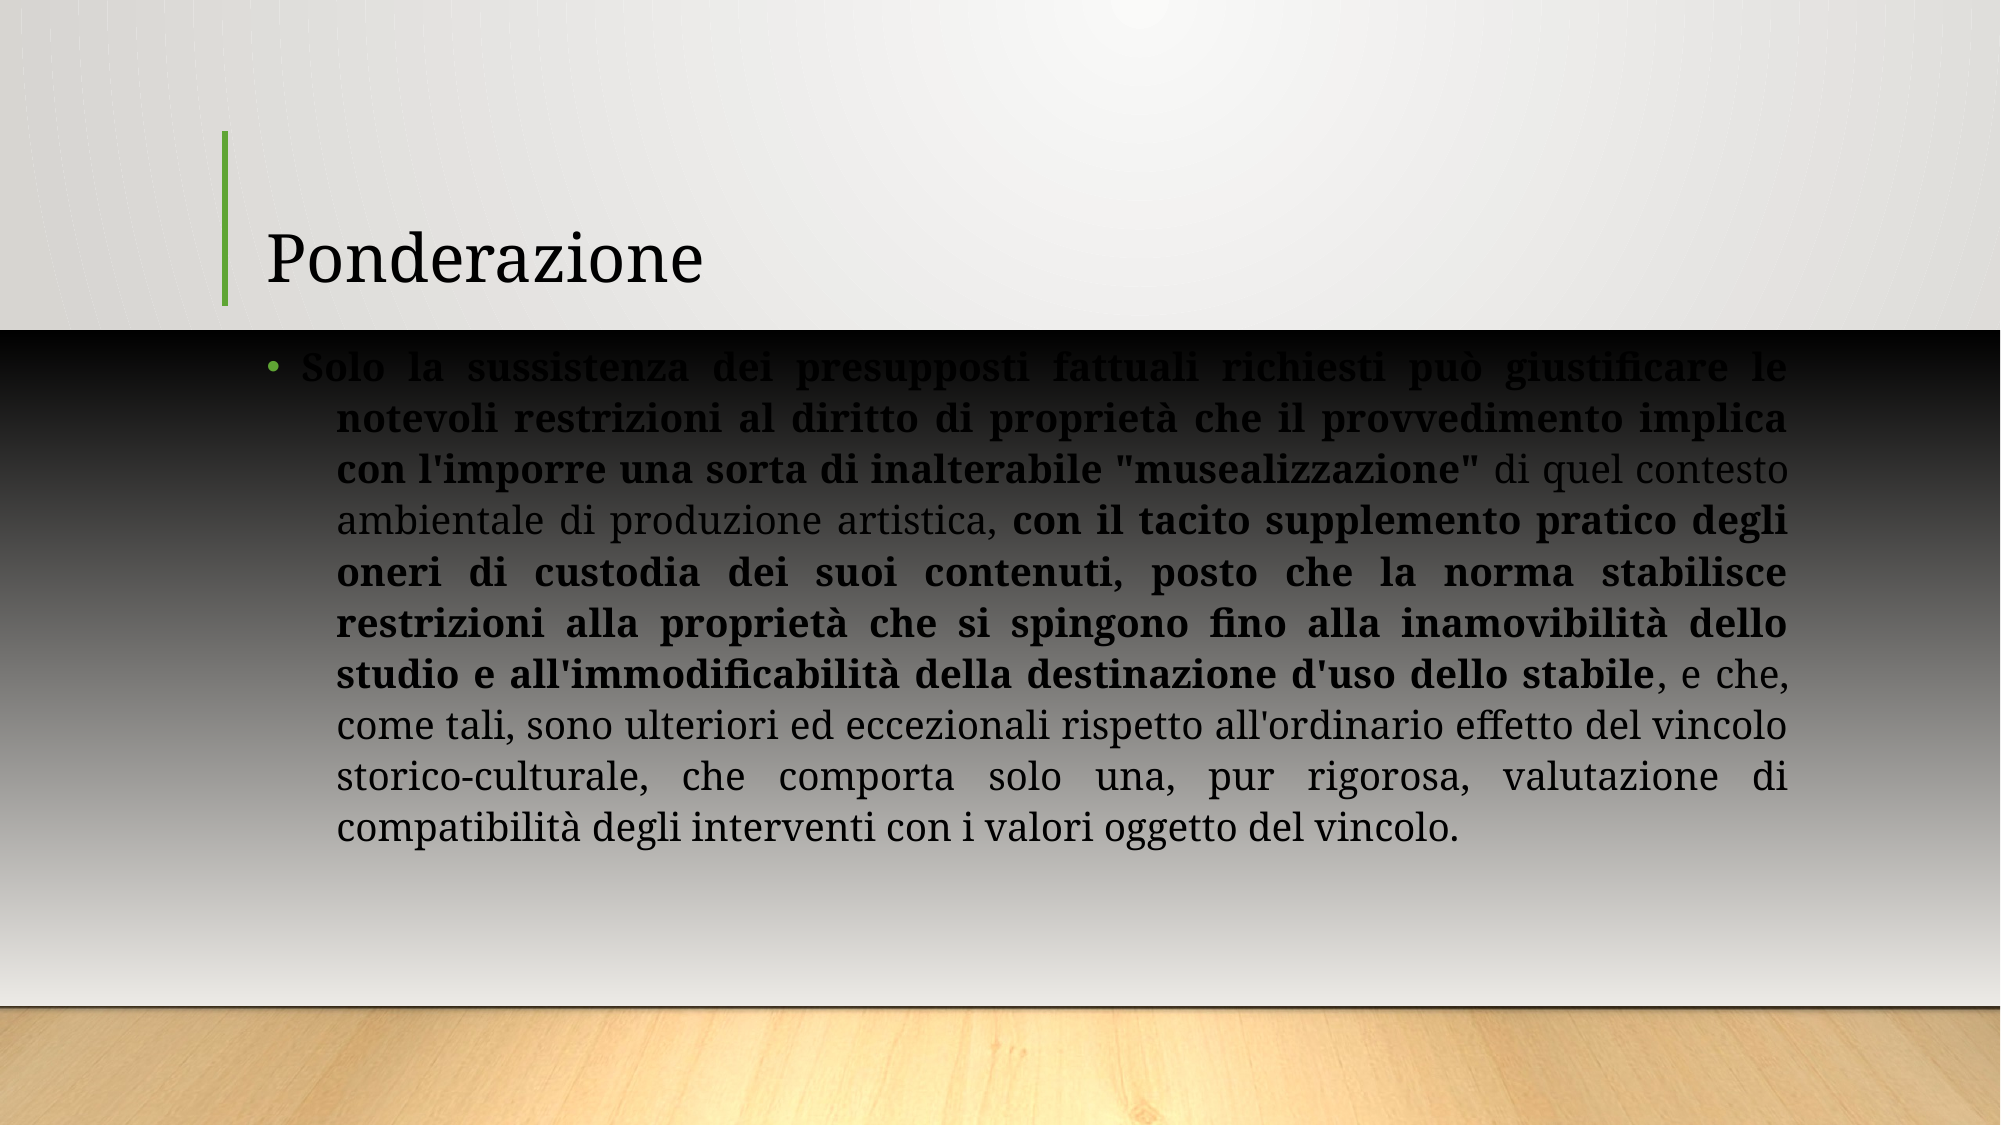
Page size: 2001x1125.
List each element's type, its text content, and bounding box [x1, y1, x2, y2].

title Ponderazione [251, 131, 1814, 305]
list Solo la sussistenza dei presupposti fattuali richiesti può giustificare le notevoli restrizioni al diritto di proprietà che il provvedimento implica con l'imporre una sorta di inalterabile "musealizzazione" di quel contesto ambientale di produzione artistica, con il tacito supplemento pratico degli oneri di custodia dei suoi contenuti, posto che la norma stabilisce restrizioni alla proprietà che si spingono fino alla inamovibilità dello studio e all'immodificabilità della destinazione d'uso dello stabile, e che, come tali, sono ulteriori ed eccezionali rispetto all'ordinario effetto del vincolo storico-culturale, che comporta solo una, pur rigorosa, valutazione di compatibilità degli interventi con i valori oggetto del vincolo. [251, 330, 1814, 897]
